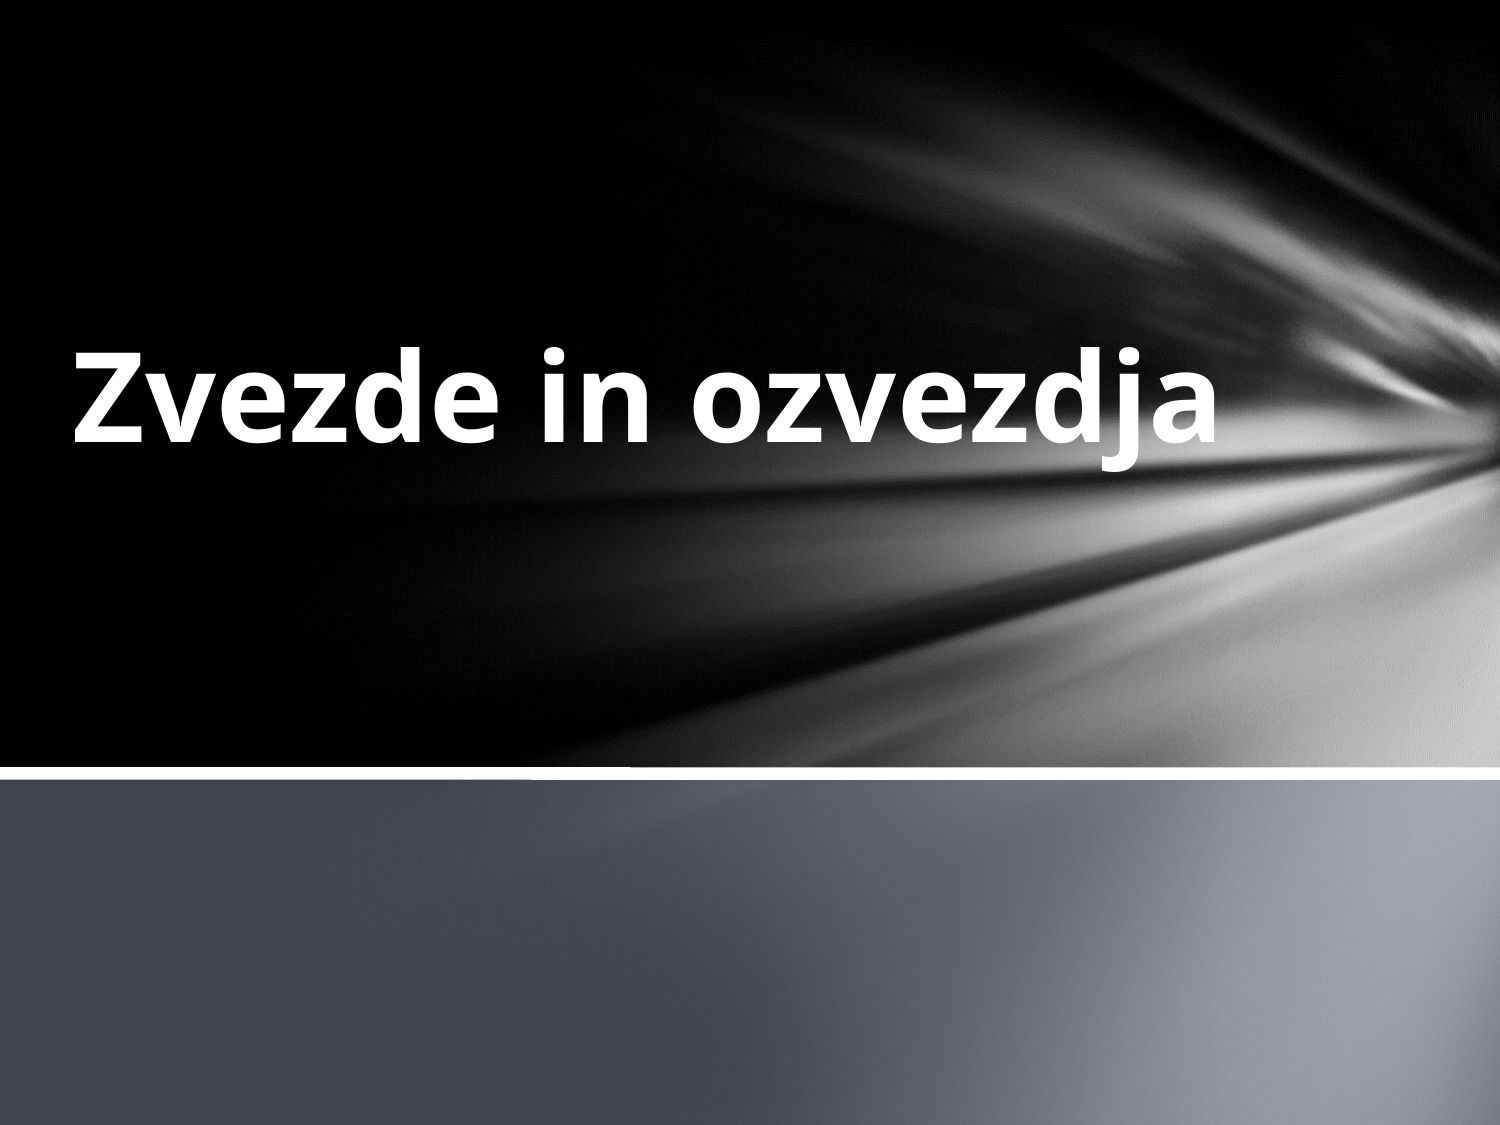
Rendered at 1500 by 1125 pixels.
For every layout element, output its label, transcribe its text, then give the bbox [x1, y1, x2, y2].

title Zvezde in ozvezdja [57, 75, 1318, 475]
picture [0, 0, 1500, 767]
